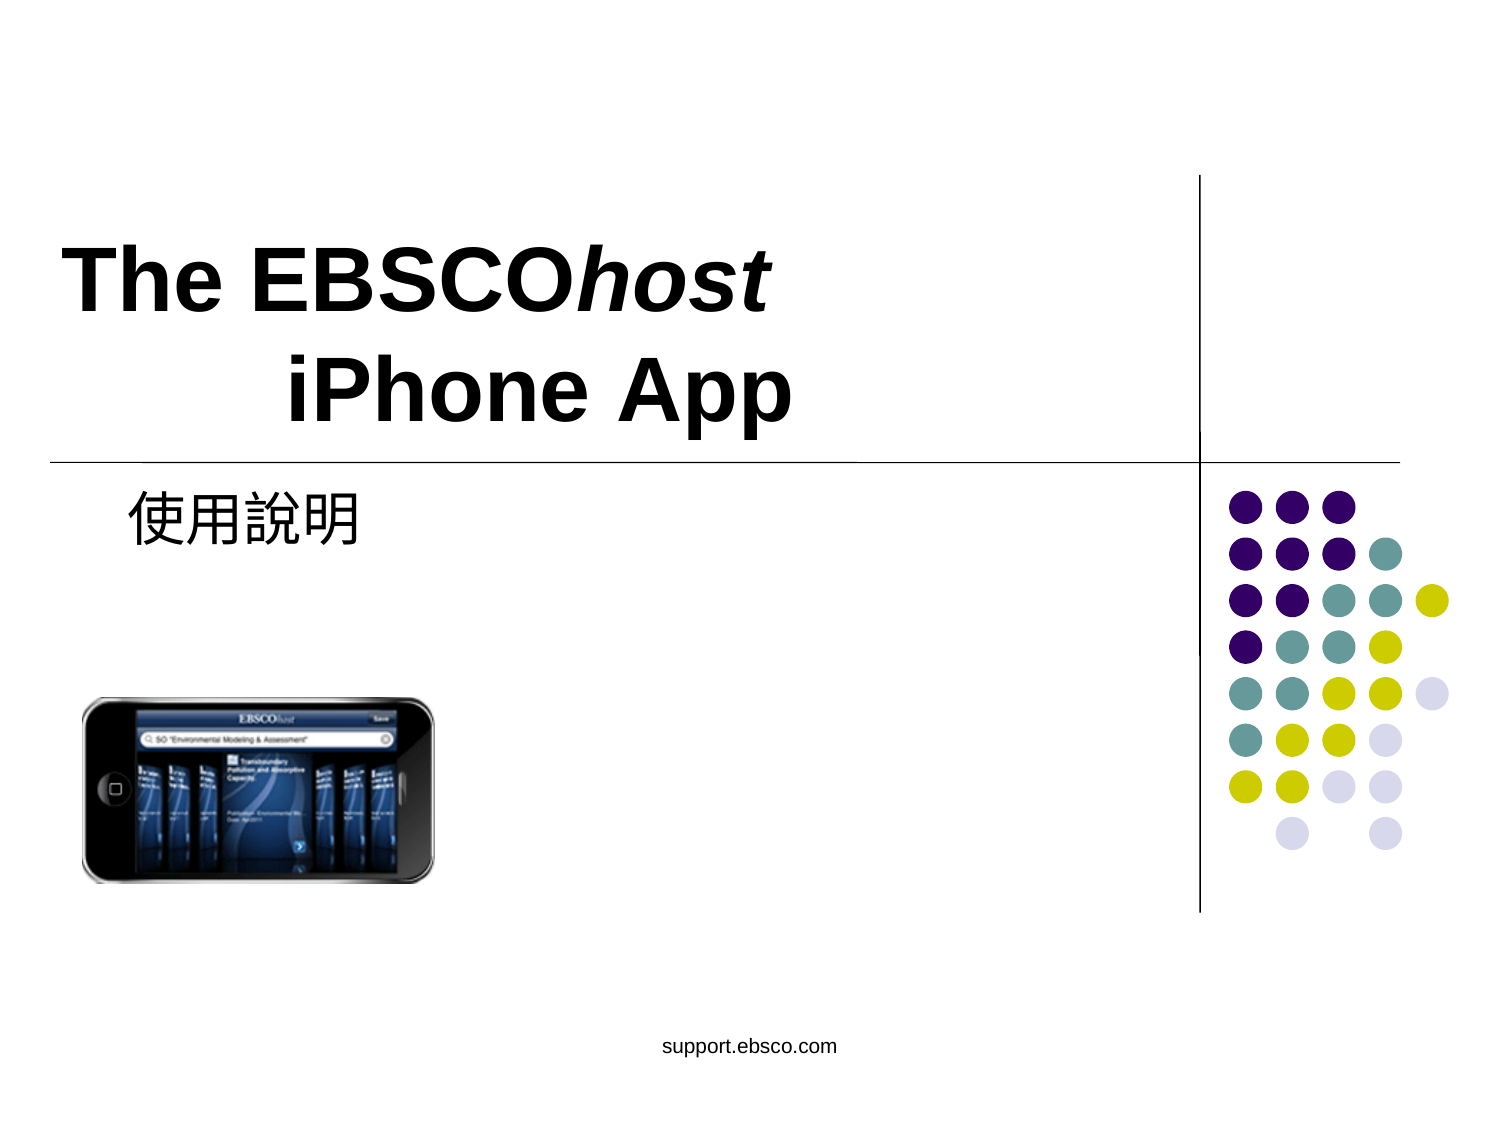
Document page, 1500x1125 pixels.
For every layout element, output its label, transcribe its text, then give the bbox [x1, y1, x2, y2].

picture [82, 697, 435, 884]
title The EBSCOhost iPhone App [46, 206, 1171, 448]
text_box support.ebsco.com [512, 1025, 988, 1101]
subtitle 使用說明 [112, 474, 1150, 638]
